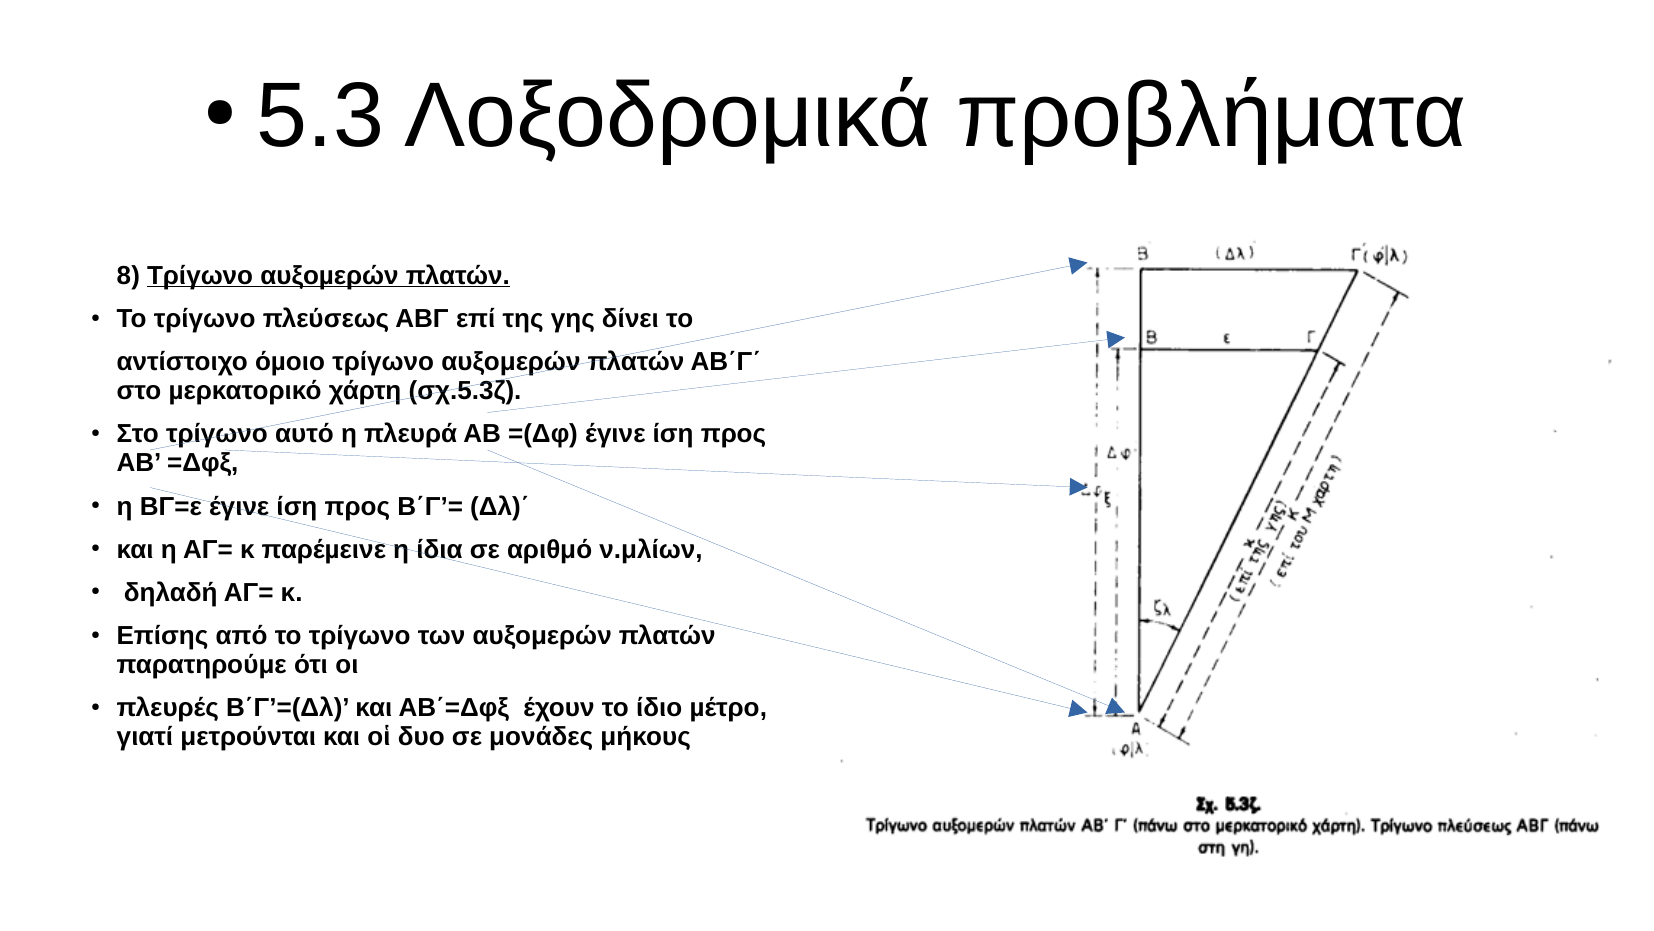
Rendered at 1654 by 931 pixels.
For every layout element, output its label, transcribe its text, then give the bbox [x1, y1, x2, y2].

list 8) Τρίγωνο αυξοµερών πλατών. Το τρίγωνο πλεύσεως ΑΒΓ επί της γης δίνει το αντίστοιχο όµοιο τρίγωνο αυξομερών πλατών ΑΒ΄Γ΄ στο µερκατορικό χάρτη (σχ.5.3ζ). Στο τρίγωνο αυτό η πλευρά ΑΒ =(Δφ) έγινε ίση προς ΑΒ’ =Δφξ, η ΒΓ=ε έγινε ίση προς Β΄Γ’= (Δλ)΄ και η ΑΓ= κ παρέµεινε η ίδια σε αριθμό ν.μλίων, δηλαδή ΑΓ= κ. Επίσης από το τρίγωνο των αυξομερών πλατών παρατηρούμε ότι οι πλευρές Β΄Γ’=(Δλ)’ και ΑΒ΄=Δφξ έχουν το ίδιο µέτρο, γιατί μετρούνται και οἱ δυο σε μονάδες μήκους [525, 464, 809, 581]
list 8) Τρίγωνο αυξοµερών πλατών. Το τρίγωνο πλεύσεως ΑΒΓ επί της γης δίνει το αντίστοιχο όµοιο τρίγωνο αυξομερών πλατών ΑΒ΄Γ΄ στο µερκατορικό χάρτη (σχ.5.3ζ). Στο τρίγωνο αυτό η πλευρά ΑΒ =(Δφ) έγινε ίση προς ΑΒ’ =Δφξ, η ΒΓ=ε έγινε ίση προς Β΄Γ’= (Δλ)΄ και η ΑΓ= κ παρέµεινε η ίδια σε αριθμό ν.μλίων, δηλαδή ΑΓ= κ. Επίσης από το τρίγωνο των αυξομερών πλατών παρατηρούμε ότι οι πλευρές Β΄Γ’=(Δλ)’ και ΑΒ΄=Δφξ έχουν το ίδιο µέτρο, γιατί μετρούνται και οἱ δυο σε μονάδες μήκους [82, 217, 809, 758]
title 5.3 Λοξοδρομικά προβλήματα [82, 37, 1571, 193]
picture [825, 217, 1613, 863]
